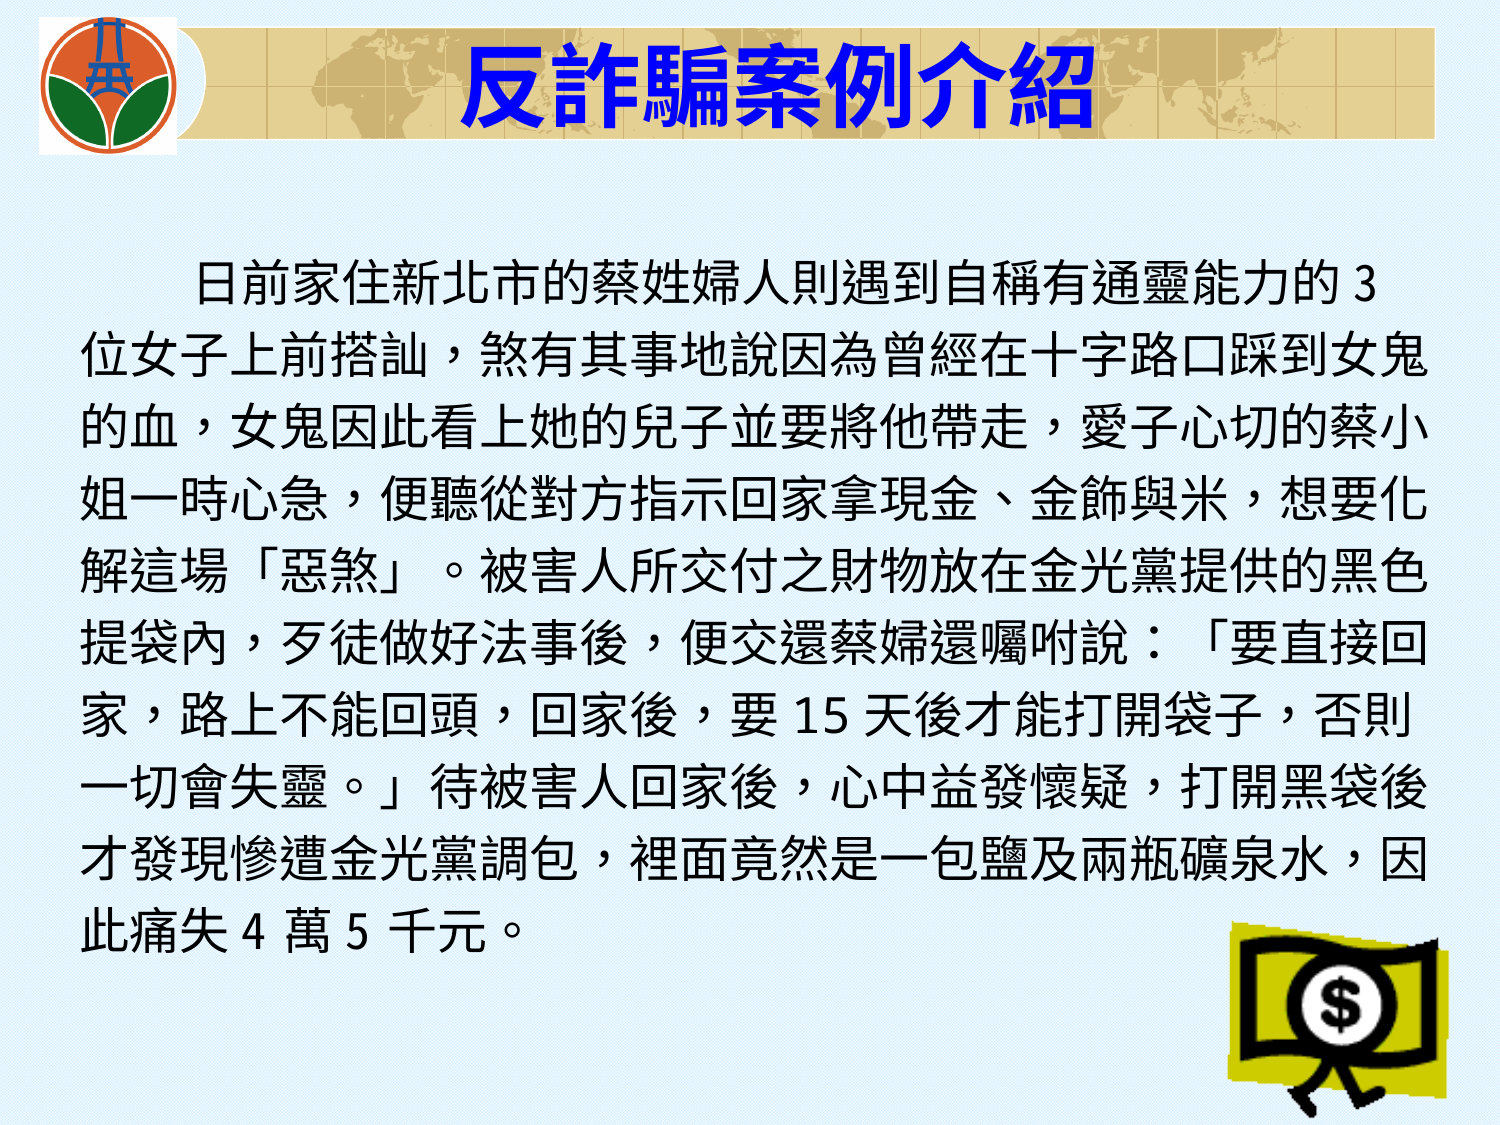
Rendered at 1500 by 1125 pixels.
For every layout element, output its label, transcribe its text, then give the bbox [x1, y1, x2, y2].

picture [0, 0, 1500, 1125]
list 日前家住新北市的蔡姓婦人則遇到自稱有通靈能力的3位女子上前搭訕，煞有其事地說因為曾經在十字路口踩到女鬼的血，女鬼因此看上她的兒子並要將他帶走，愛子心切的蔡小姐一時心急，便聽從對方指示回家拿現金、金飾與米，想要化解這場「惡煞」。被害人所交付之財物放在金光黨提供的黑色提袋內，歹徒做好法事後，便交還蔡婦還囑咐說：「要直接回家，路上不能回頭，回家後，要15天後才能打開袋子，否則一切會失靈。」待被害人回家後，心中益發懷疑，打開黑袋後才發現慘遭金光黨調包，裡面竟然是一包鹽及兩瓶礦泉水，因此痛失4萬5千元。 [64, 231, 1447, 1094]
text_box 反詐騙案例介紹 [442, 19, 1117, 149]
